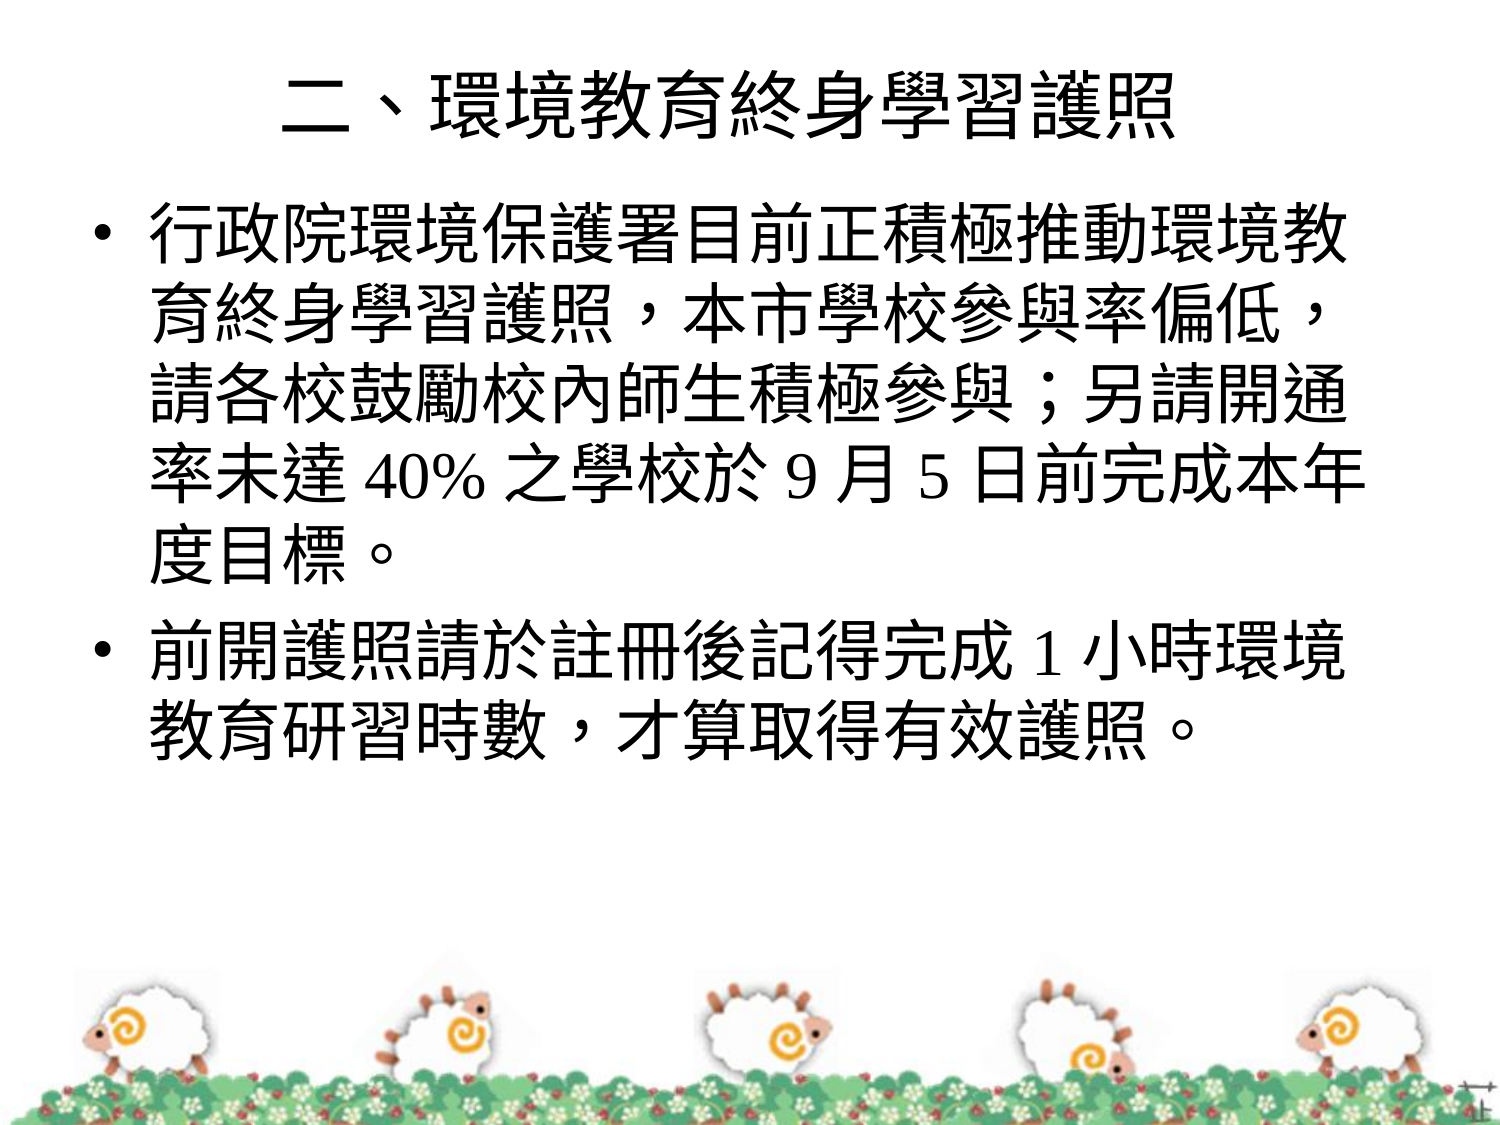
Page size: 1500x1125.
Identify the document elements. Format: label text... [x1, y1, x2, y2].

title 二、環境教育終身學習護照 [53, 54, 1404, 243]
list 行政院環境保護署目前正積極推動環境教育終身學習護照，本市學校參與率偏低，請各校鼓勵校內師生積極參與；另請開通率未達40%之學校於9月5日前完成本年度目標。 前開護照請於註冊後記得完成1小時環境教育研習時數，才算取得有效護照。 [76, 184, 1427, 1047]
picture [0, 645, 1500, 1125]
